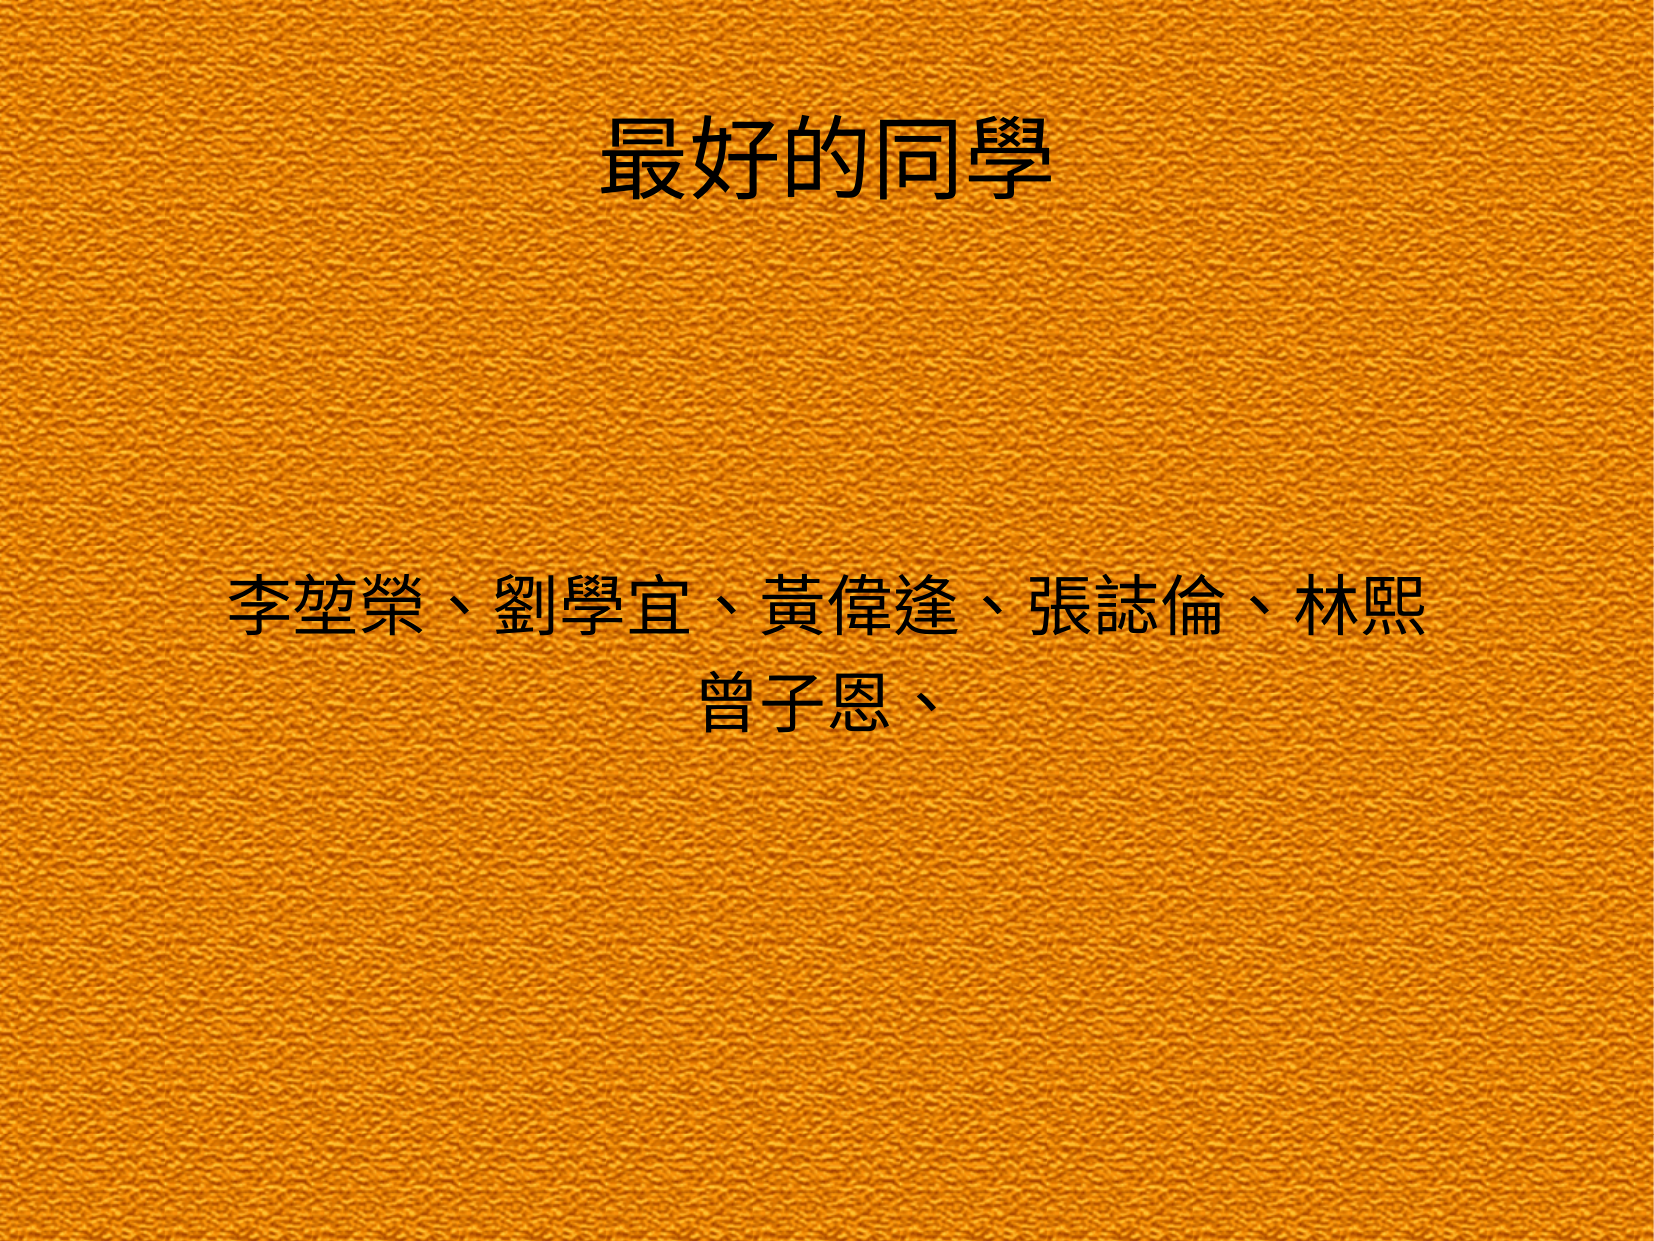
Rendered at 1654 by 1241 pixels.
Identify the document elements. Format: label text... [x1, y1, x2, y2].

subtitle 李堃榮、劉學宜、黃偉逢、張誌倫、林熙 曾子恩、 [82, 290, 1571, 1010]
picture [0, 0, 1654, 1241]
title 最好的同學 [82, 49, 1571, 257]
